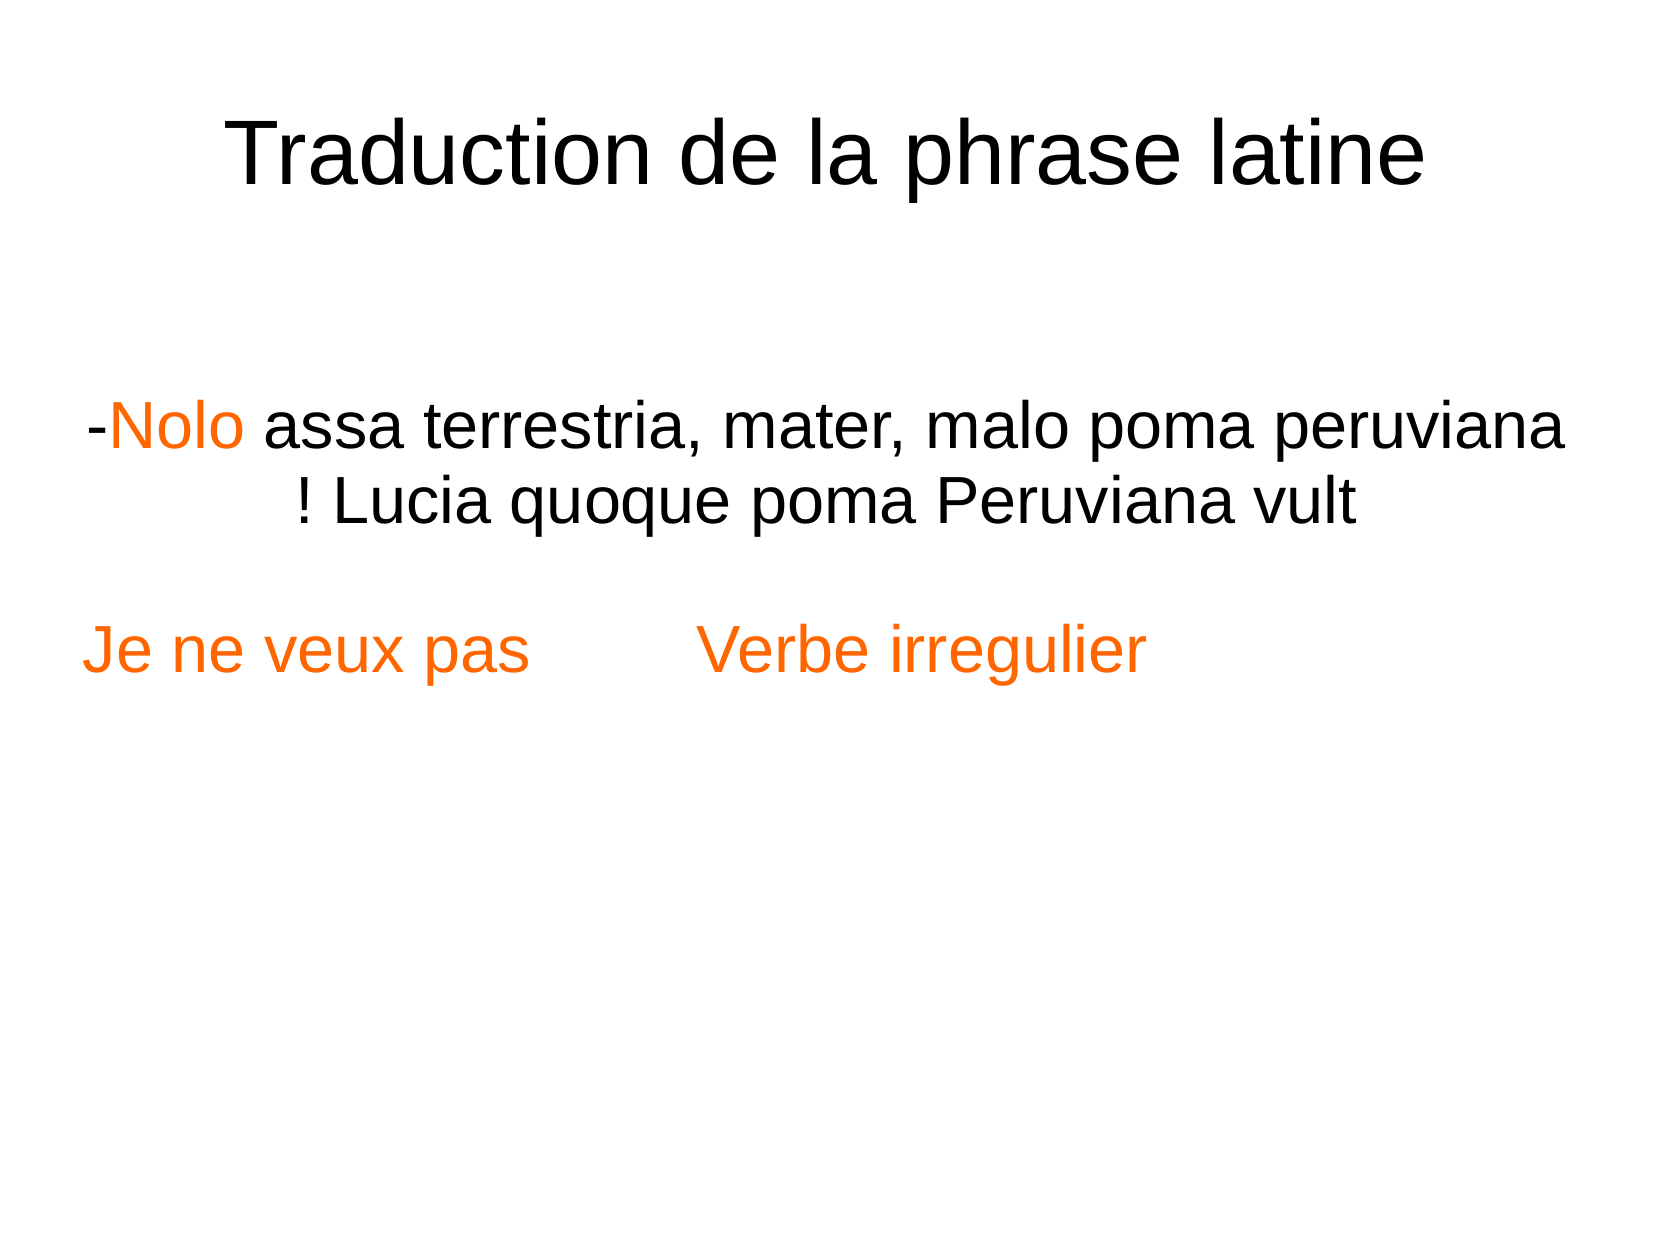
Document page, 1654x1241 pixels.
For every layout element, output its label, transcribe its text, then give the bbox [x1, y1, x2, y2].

title Traduction de la phrase latine [82, 49, 1571, 257]
subtitle -Nolo assa terrestria, mater, malo poma peruviana ! Lucia quoque poma Peruviana vult Je ne veux pas Verbe irregulier [82, 290, 1571, 1010]
